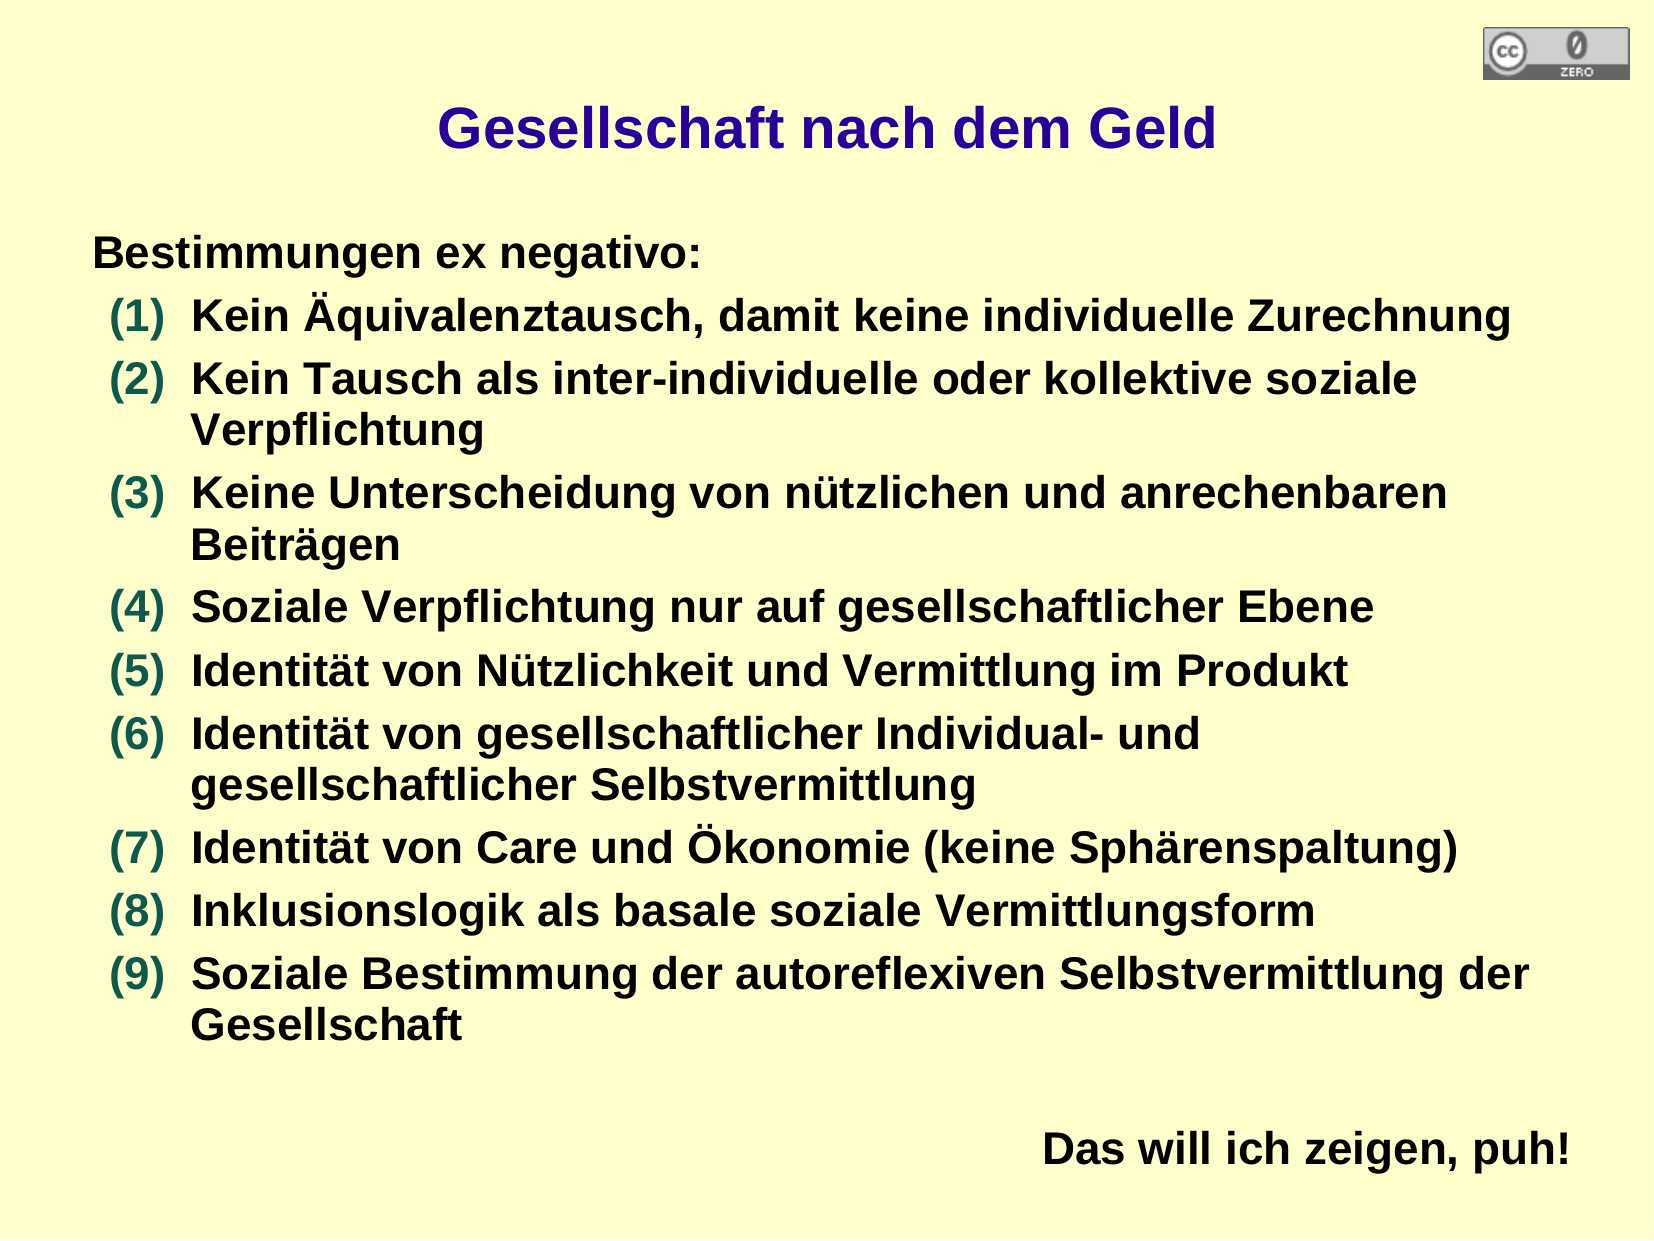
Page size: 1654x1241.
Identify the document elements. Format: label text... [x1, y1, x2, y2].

text_box Das will ich zeigen, puh! [1027, 1116, 1588, 1183]
list Bestimmungen ex negativo: Kein Äquivalenztausch, damit keine individuelle Zurechnung Kein Tausch als inter-individuelle oder kollektive soziale Verpflichtung Keine Unterscheidung von nützlichen und anrechenbaren Beiträgen Soziale Verpflichtung nur auf gesellschaftlicher Ebene Identität von Nützlichkeit und Vermittlung im Produkt Identität von gesellschaftlicher Individual- und gesellschaftlicher Selbstvermittlung Identität von Care und Ökonomie (keine Sphärenspaltung) Inklusionslogik als basale soziale Vermittlungsform Soziale Bestimmung der autoreflexiven Selbstvermittlung der Gesellschaft [92, 226, 1565, 1051]
picture [1483, 27, 1630, 80]
title Gesellschaft nach dem Geld [86, 49, 1571, 207]
